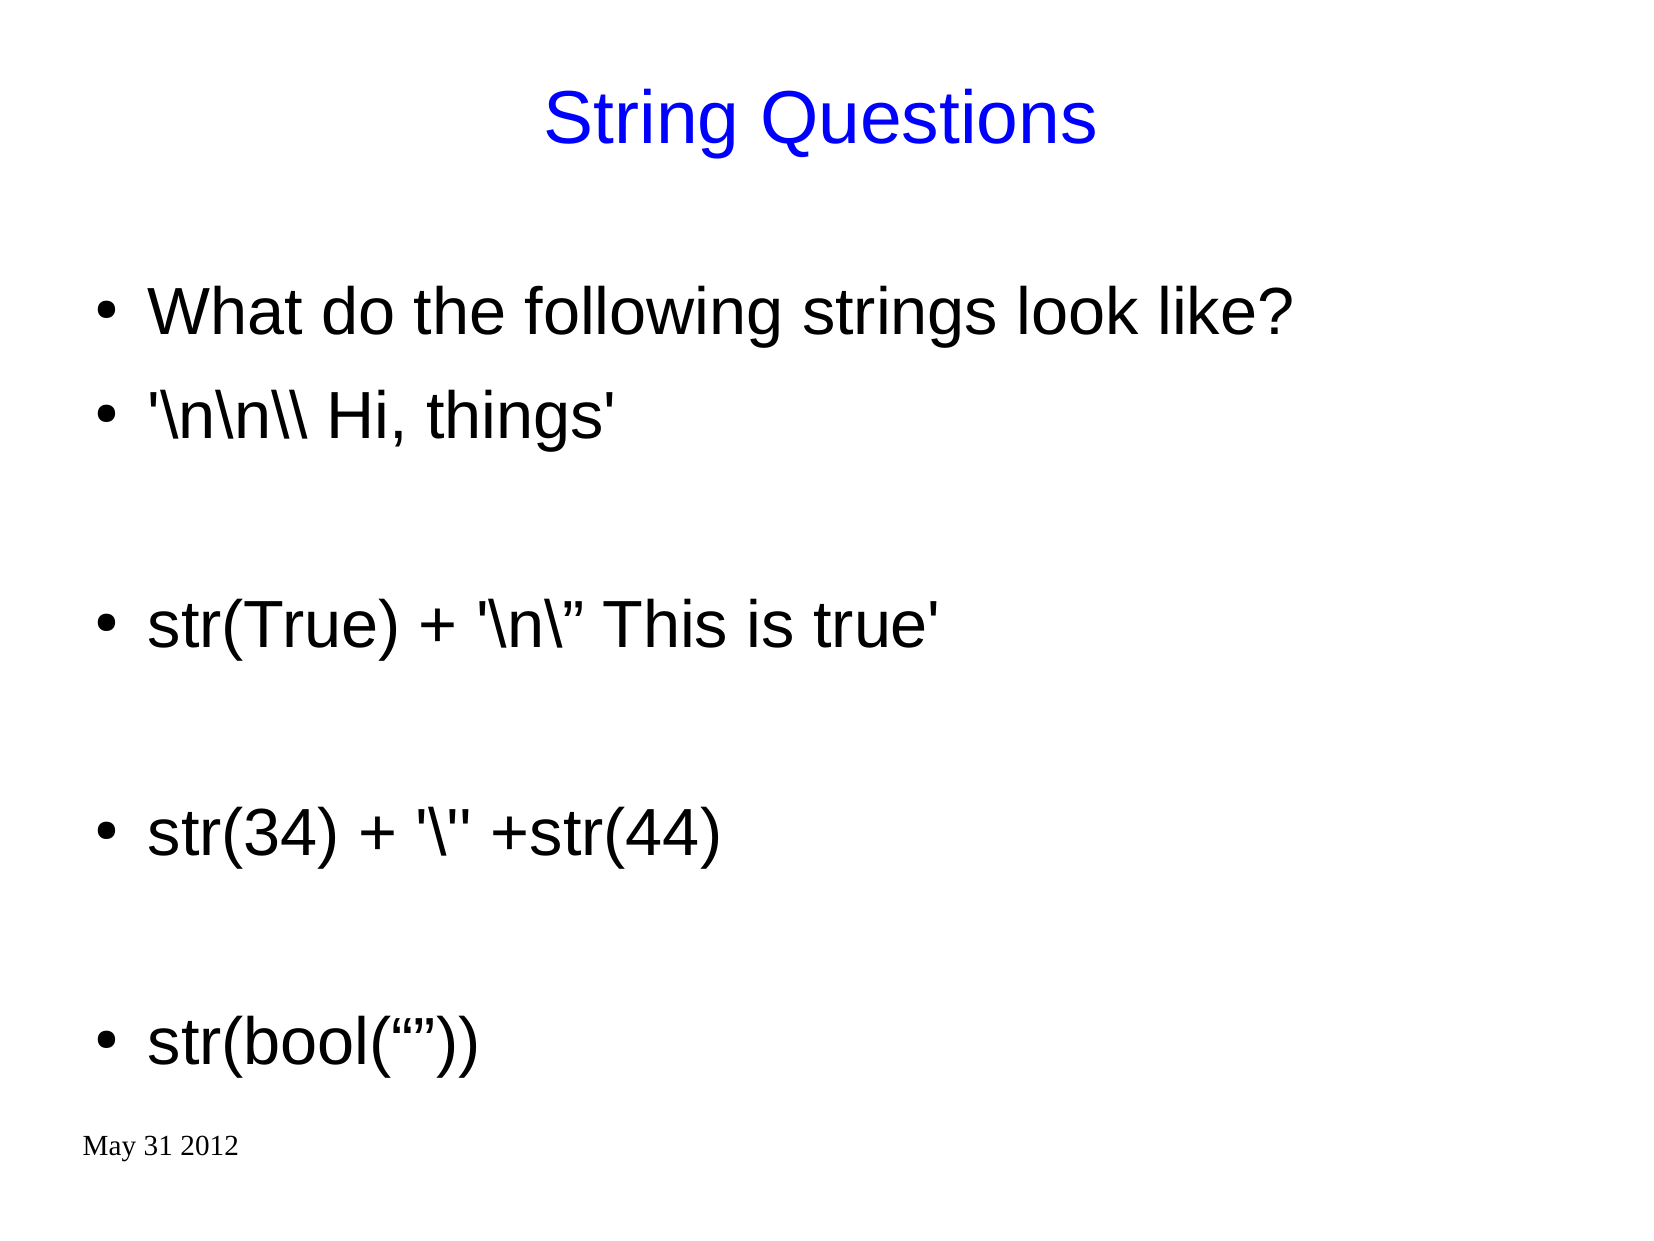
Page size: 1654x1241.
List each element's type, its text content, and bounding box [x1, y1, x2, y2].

list What do the following strings look like? '\n\n\\ Hi, things' str(True) + '\n\” This is true' str(34) + '\'' +str(44) str(bool(“”)) [76, 274, 1565, 1093]
title String Questions [76, 58, 1565, 178]
